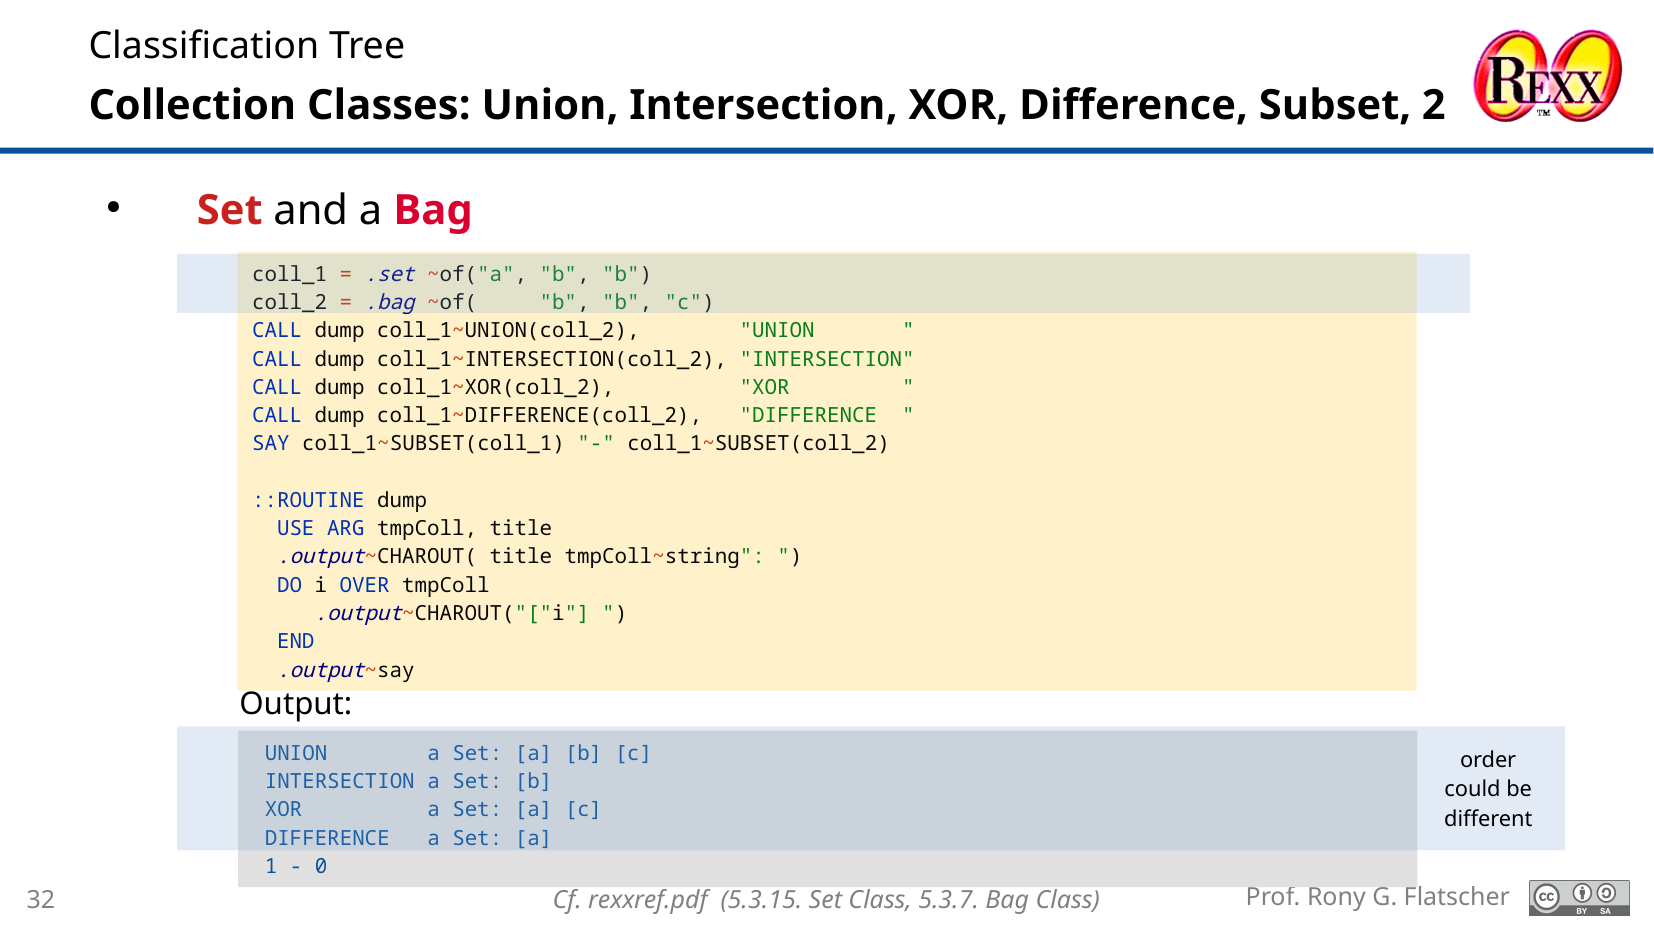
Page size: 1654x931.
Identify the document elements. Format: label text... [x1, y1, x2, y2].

text_box [177, 253, 1471, 313]
text_box order could be different [177, 726, 1565, 851]
text_box Cf. rexxref.pdf (5.3.15. Set Class, 5.3.7. Bag Class) [0, 874, 1654, 922]
title Collection Classes: Union, Intersection, XOR, Difference, Subset, 2 [29, 59, 1654, 148]
text_box coll_1 = .set ~of("a", "b", "b") coll_2 = .bag ~of( "b", "b", "c") CALL dump coll_1~UNION(coll_2), "UNION " CALL dump coll_1~INTERSECTION(coll_2), "INTERSECTION" CALL dump coll_1~XOR(coll_2), "XOR " CALL dump coll_1~DIFFERENCE(coll_2), "DIFFERENCE " SAY coll_1~SUBSET(coll_1) "-" coll_1~SUBSET(coll_2) ::ROUTINE dump USE ARG tmpColl, title .output~CHAROUT( title tmpColl~string": ") DO i OVER tmpColl .output~CHAROUT("["i"] ") END .output~say [237, 313, 1417, 672]
text_box Output: [224, 673, 390, 726]
text_box UNION a Set: [a] [b] [c] INTERSECTION a Set: [b] XOR a Set: [a] [c] DIFFERENCE a Set: [a] 1 - 0 [238, 851, 1418, 881]
title Classification Tree [29, 0, 1654, 59]
list A Set and a Bag collection [88, 177, 1577, 857]
